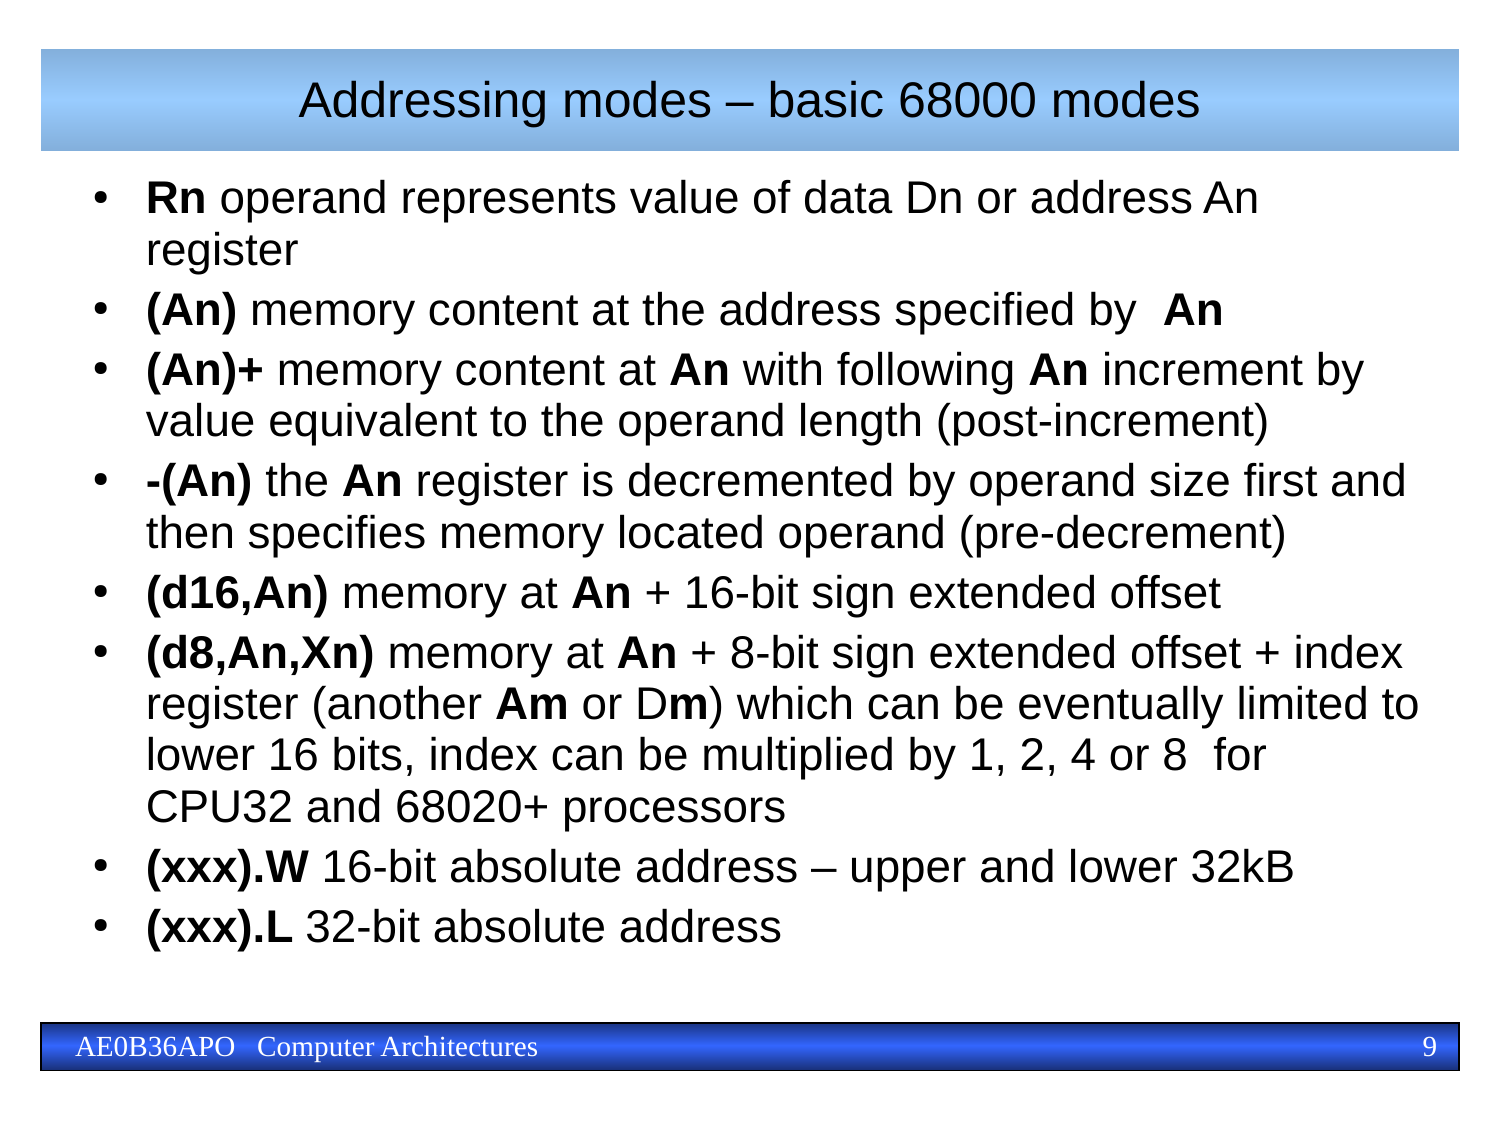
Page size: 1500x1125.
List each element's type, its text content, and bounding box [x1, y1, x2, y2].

title Addressing modes – basic 68000 modes [41, 49, 1459, 151]
list Rn operand represents value of data Dn or address An register (An) memory content at the address specified by An (An)+ memory content at An with following An increment by value equivalent to the operand length (post-increment) -(An) the An register is decremented by operand size first and then specifies memory located operand (pre-decrement) (d16,An) memory at An + 16-bit sign extended offset (d8,An,Xn) memory at An + 8-bit sign extended offset + index register (another Am or Dm) which can be eventually limited to lower 16 bits, index can be multiplied by 1, 2, 4 or 8 for CPU32 and 68020+ processors (xxx).W 16-bit absolute address – upper and lower 32kB (xxx).L 32-bit absolute address [75, 172, 1426, 1000]
